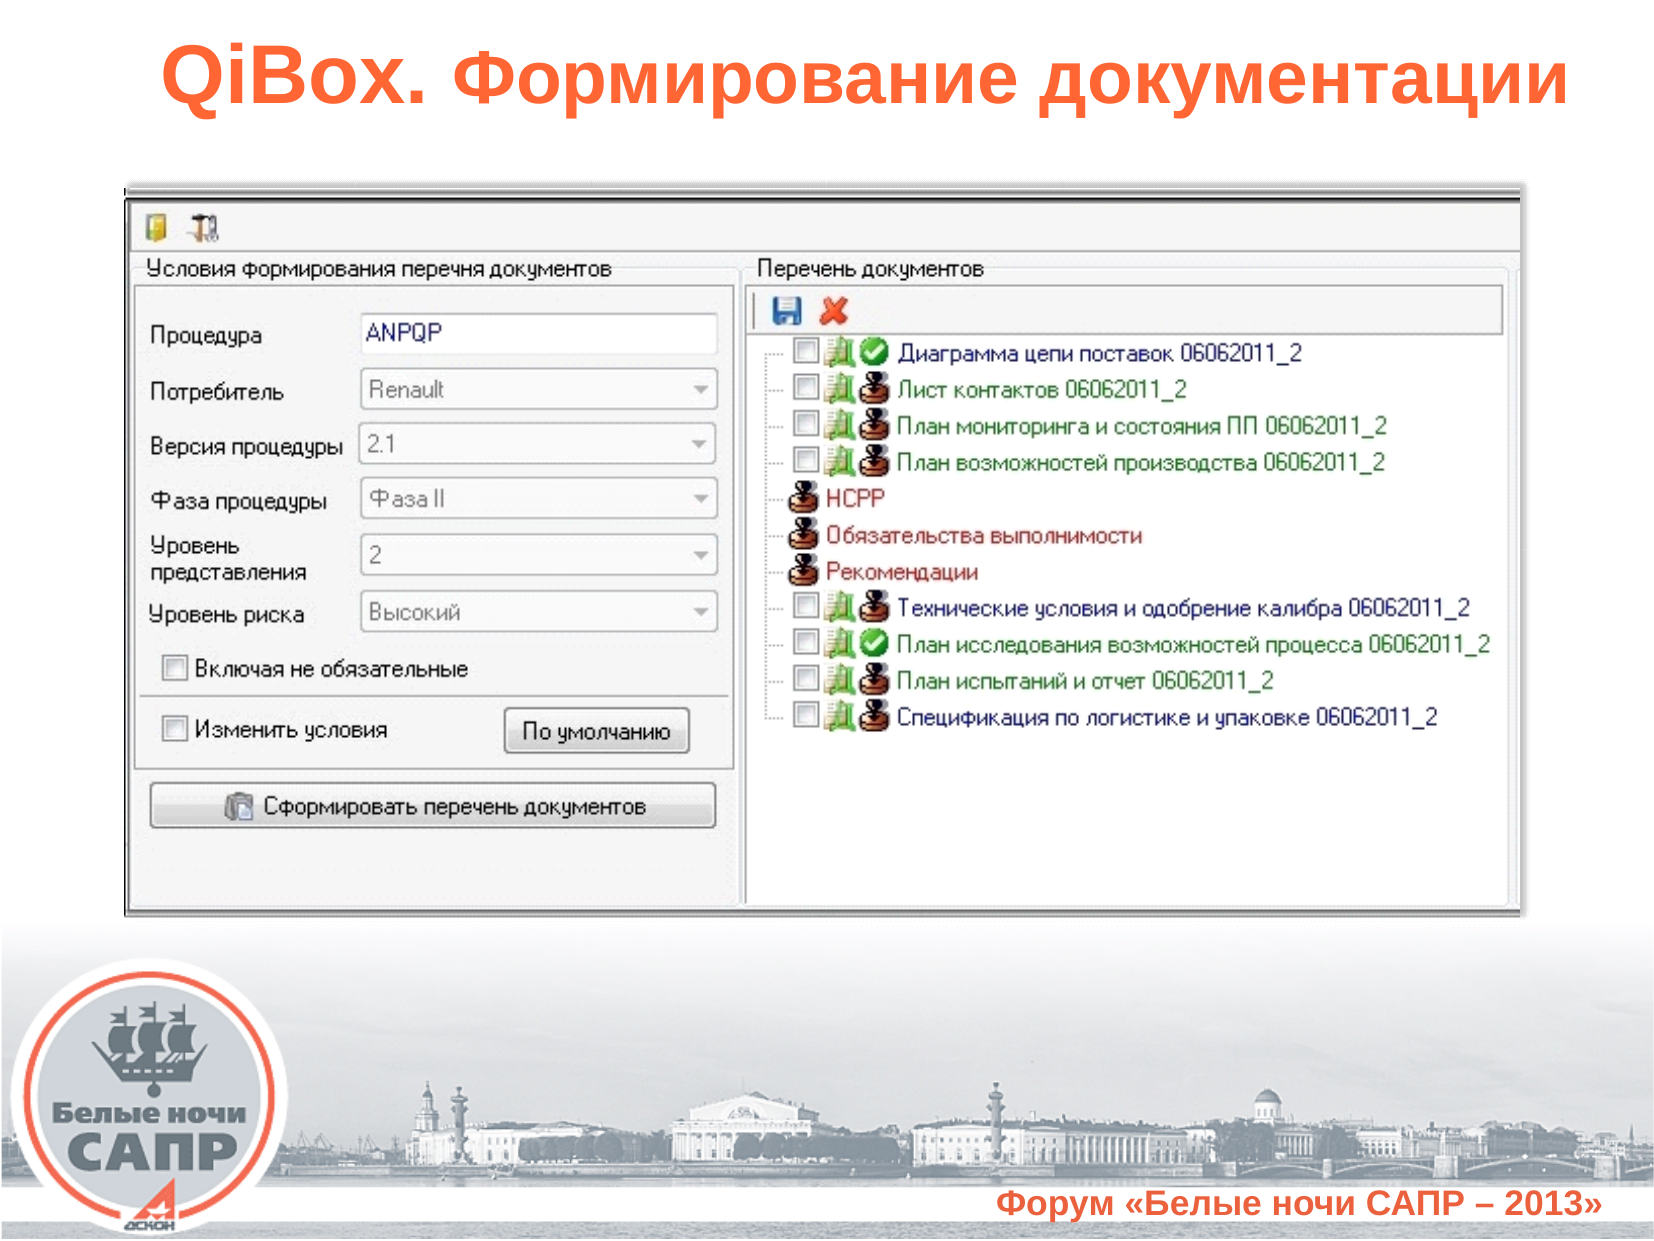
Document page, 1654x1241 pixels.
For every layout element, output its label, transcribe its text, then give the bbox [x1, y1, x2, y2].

title QiBox. Формирование документации [82, 25, 1571, 125]
picture [1, 0, 1654, 1239]
